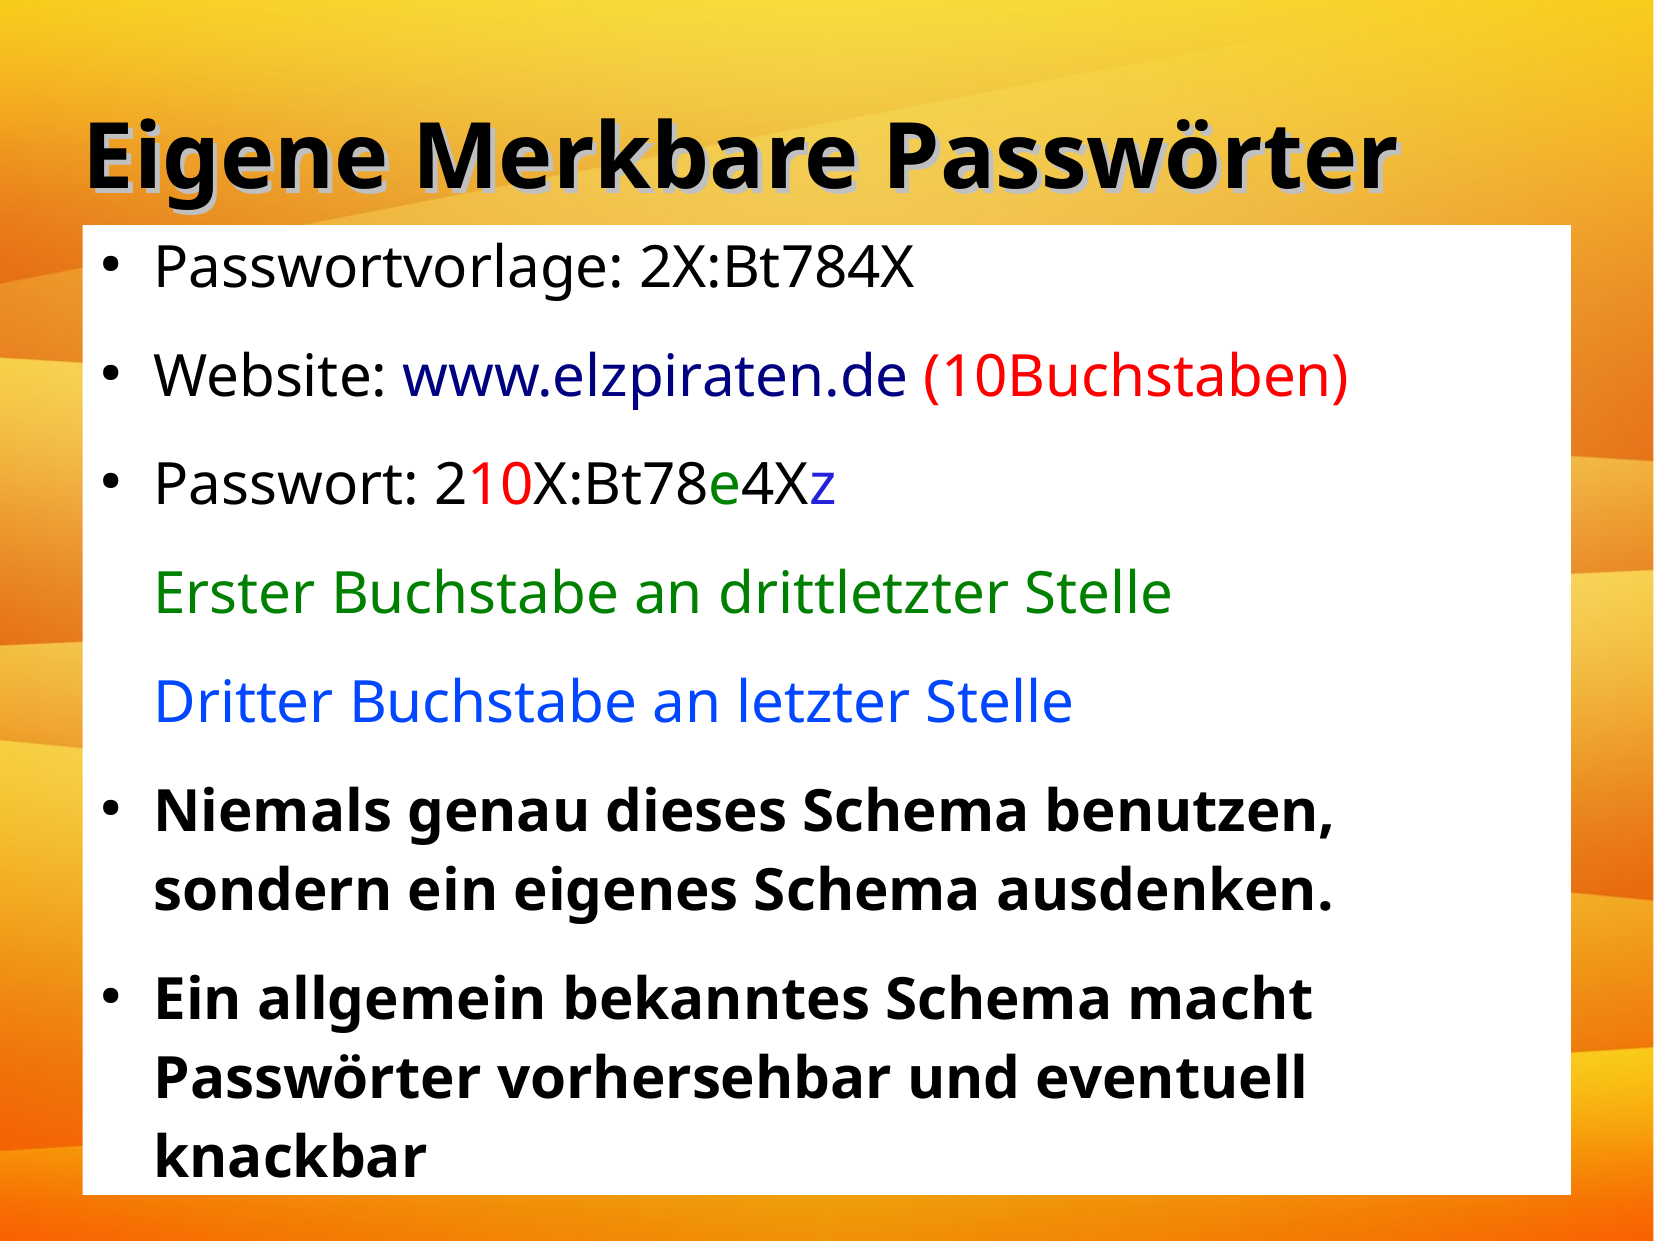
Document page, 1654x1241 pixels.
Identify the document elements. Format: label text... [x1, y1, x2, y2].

title Eigene Merkbare Passwörter [82, 49, 1571, 225]
list Passwortvorlage: 2X:Bt784X Website: www.elzpiraten.de (10Buchstaben) Passwort: 210X:Bt78e4Xz Erster Buchstabe an drittletzter Stelle Dritter Buchstabe an letzter Stelle Niemals genau dieses Schema benutzen, sondern ein eigenes Schema ausdenken. Ein allgemein bekanntes Schema macht Passwörter vorhersehbar und eventuell knackbar [82, 225, 1571, 1036]
picture [0, 0, 1654, 1241]
